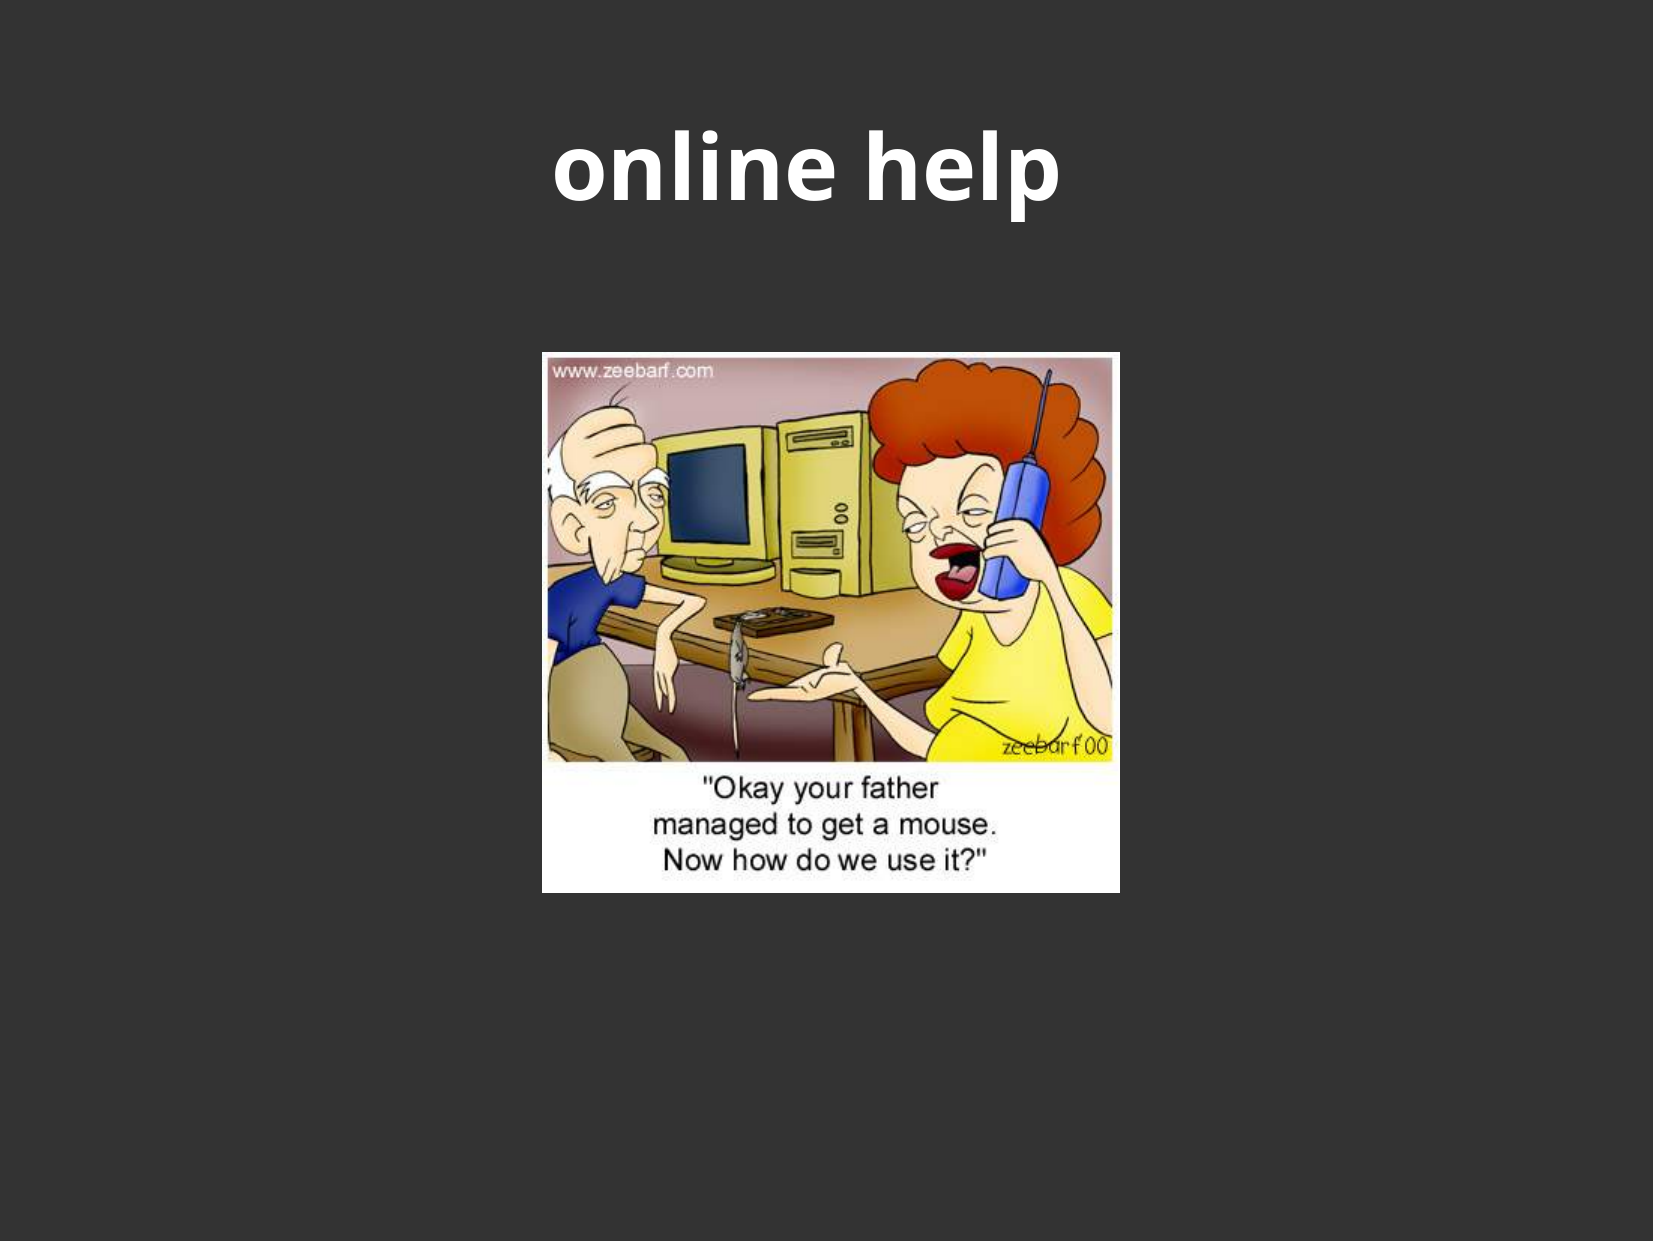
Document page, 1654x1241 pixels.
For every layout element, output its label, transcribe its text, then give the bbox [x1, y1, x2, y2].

title online help [101, 61, 1513, 269]
picture [542, 352, 1120, 893]
